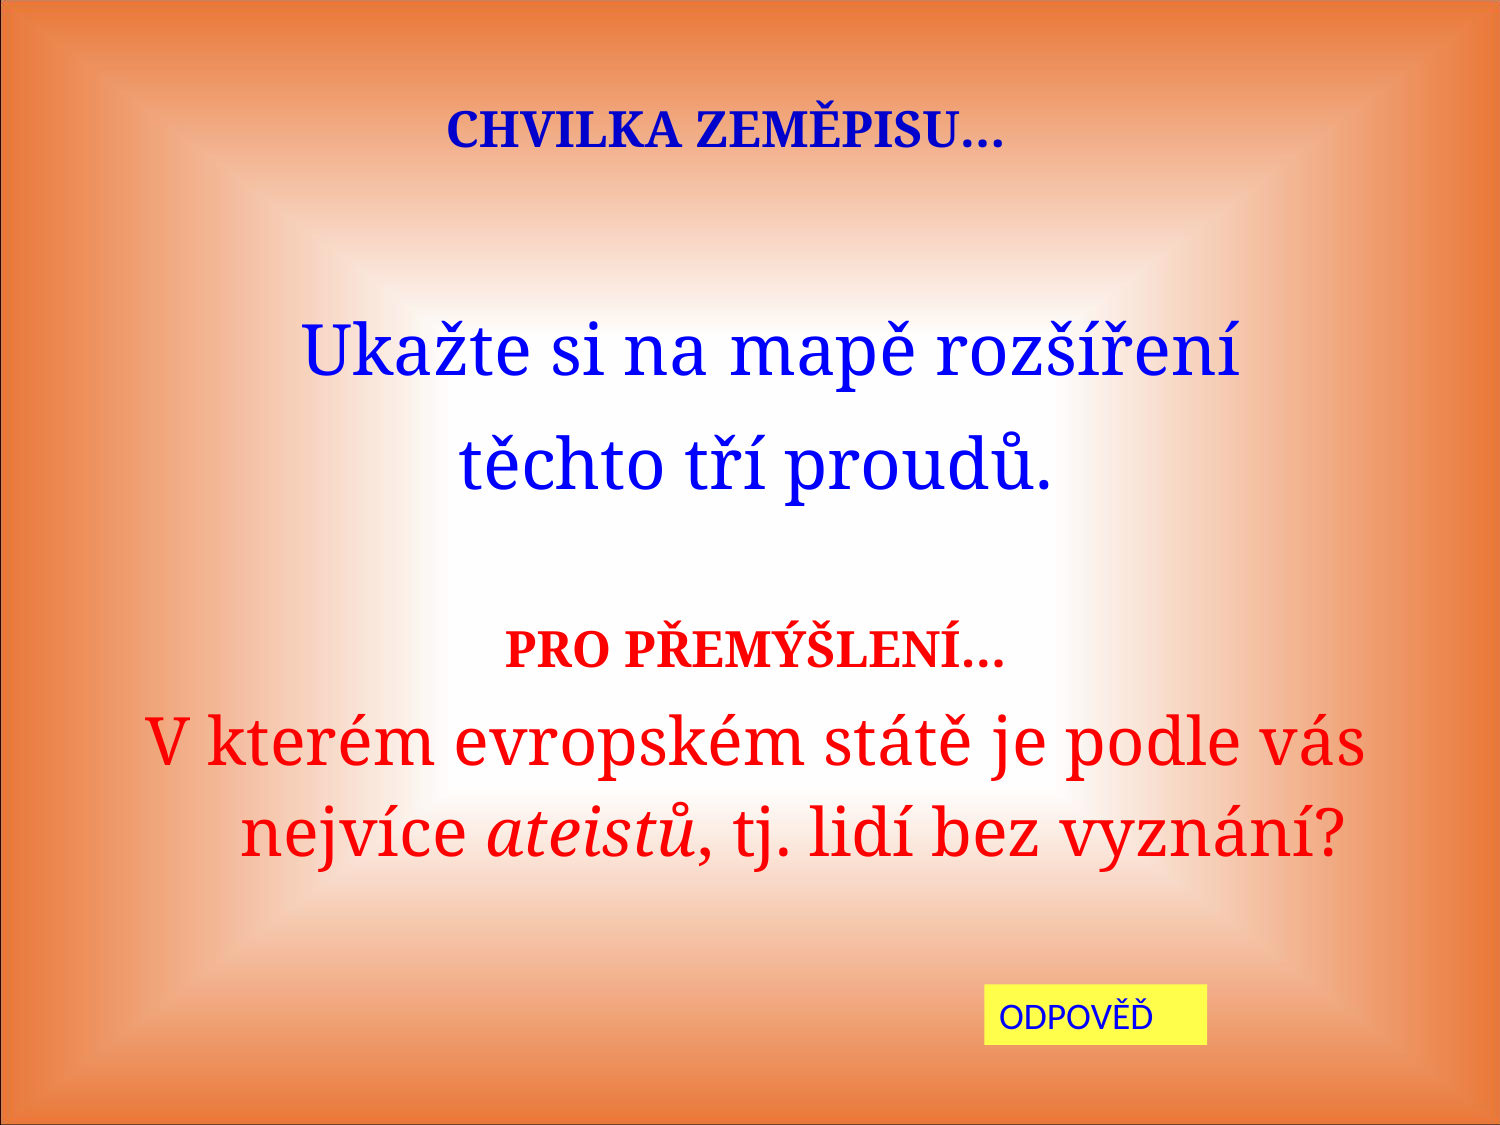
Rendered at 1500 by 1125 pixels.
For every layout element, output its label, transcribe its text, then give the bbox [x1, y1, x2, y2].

text_box PRO PŘEMÝŠLENÍ… [490, 609, 1065, 686]
text_box CHVILKA ZEMĚPISU… [430, 90, 1111, 166]
picture [0, 0, 1500, 1125]
list Ukažte si na mapě rozšíření těchto tří proudů. V kterém evropském státě je podle vás nejvíce ateistů, tj. lidí bez vyznání? [112, 208, 1400, 1012]
text_box ODPOVĚĎ [984, 984, 1208, 1045]
